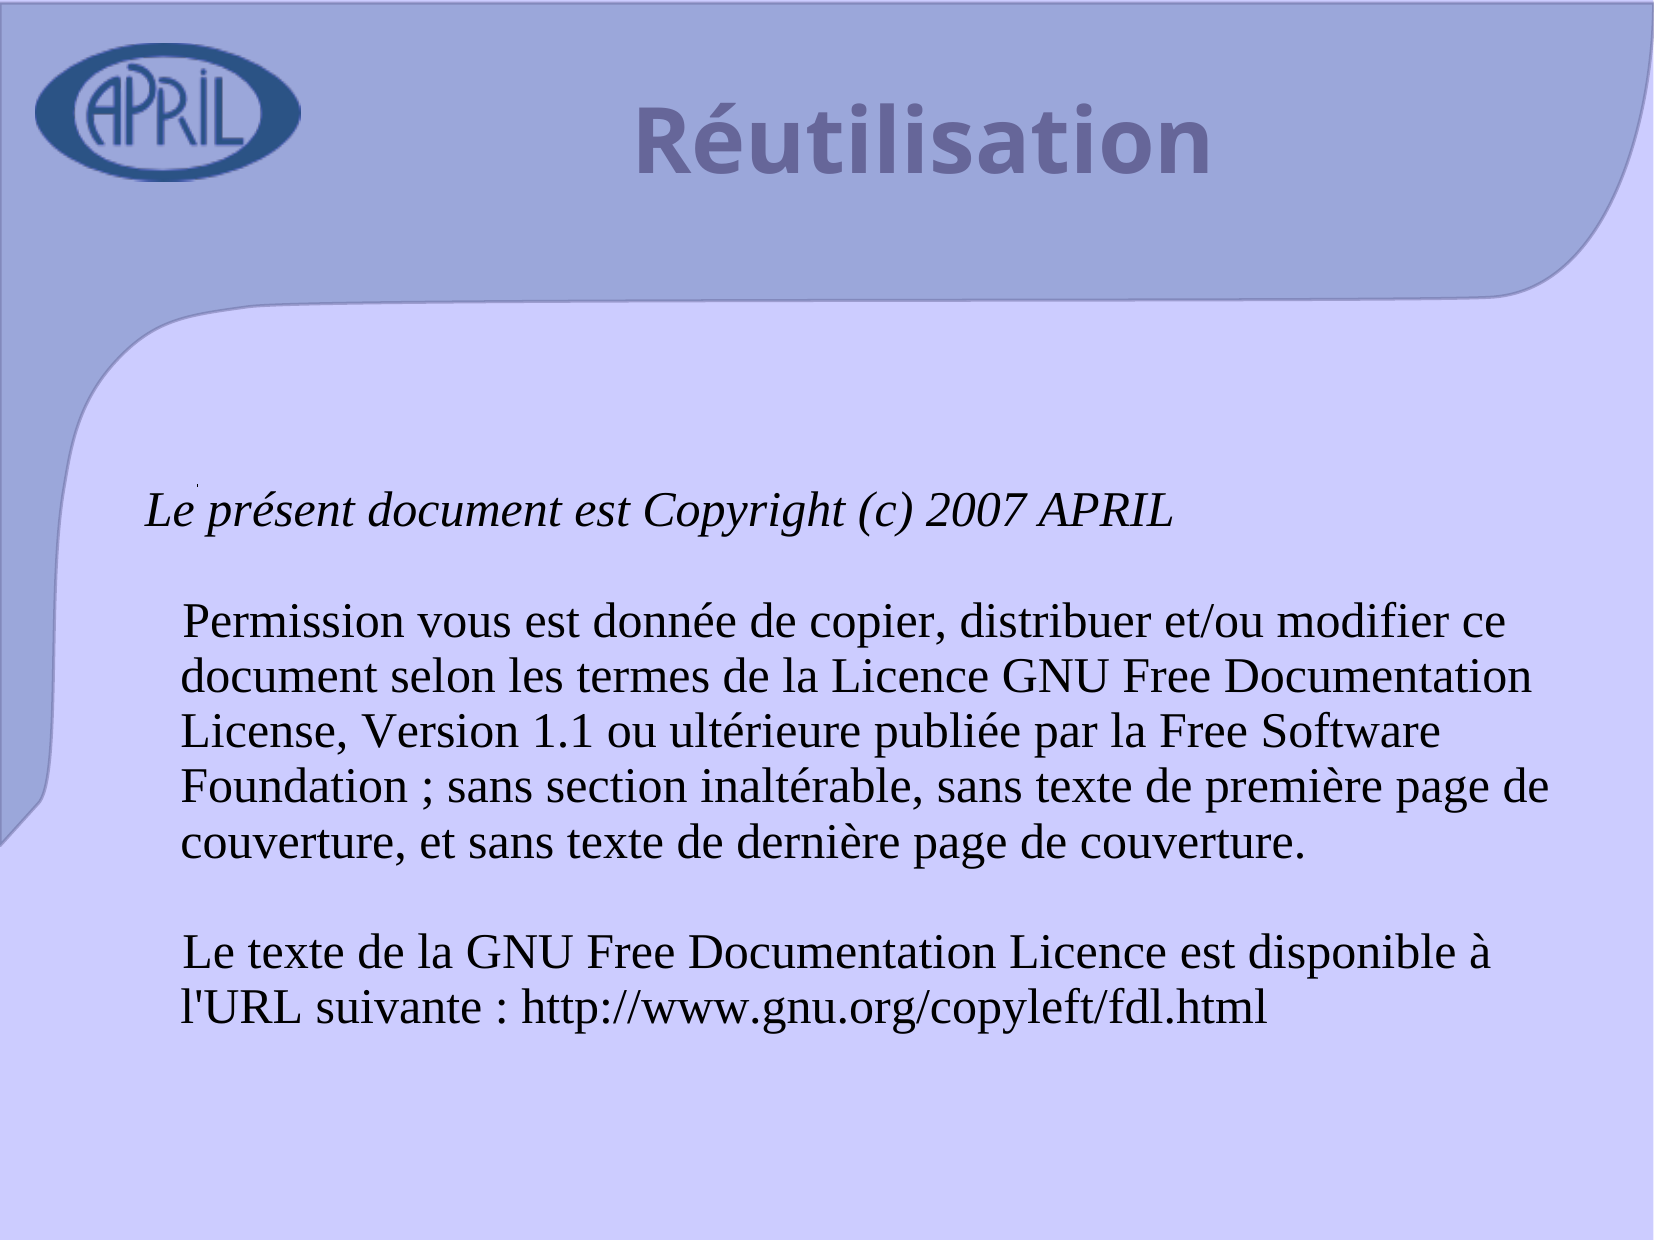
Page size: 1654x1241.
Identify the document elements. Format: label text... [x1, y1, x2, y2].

picture [35, 43, 301, 182]
subtitle Le présent document est Copyright (c) 2007 APRIL Permission vous est donnée de copier, distribuer et/ou modifier ce document selon les termes de la Licence GNU Free Documentation License, Version 1.1 ou ultérieure publiée par la Free Software Foundation ; sans section inaltérable, sans texte de première page de couverture, et sans texte de dernière page de couverture. Le texte de la GNU Free Documentation Licence est disponible à l'URL suivante : http://www.gnu.org/copyleft/fdl.html [109, 324, 1623, 1192]
title Réutilisation [313, 34, 1534, 242]
